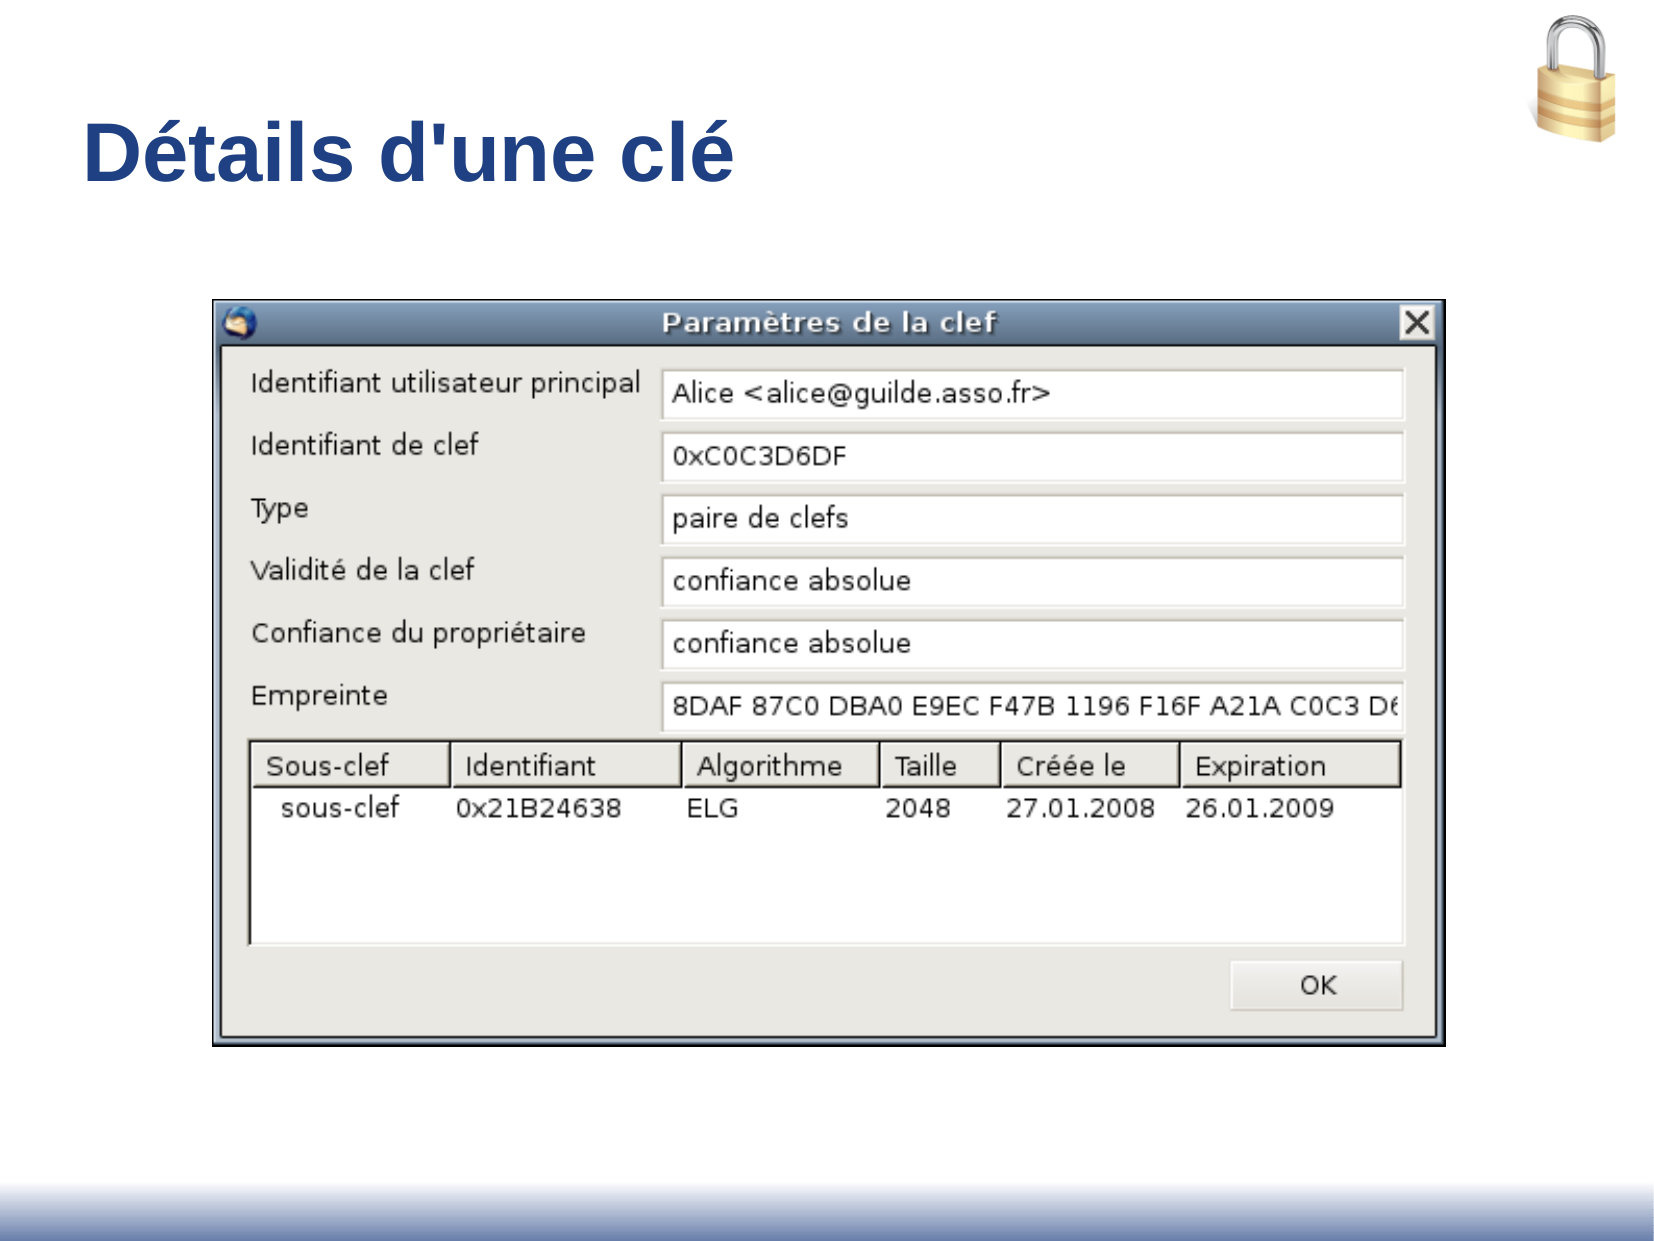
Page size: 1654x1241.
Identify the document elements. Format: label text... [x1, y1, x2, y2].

picture [212, 299, 1446, 1047]
picture [1505, 11, 1642, 148]
title Détails d'une clé [82, 56, 1571, 250]
